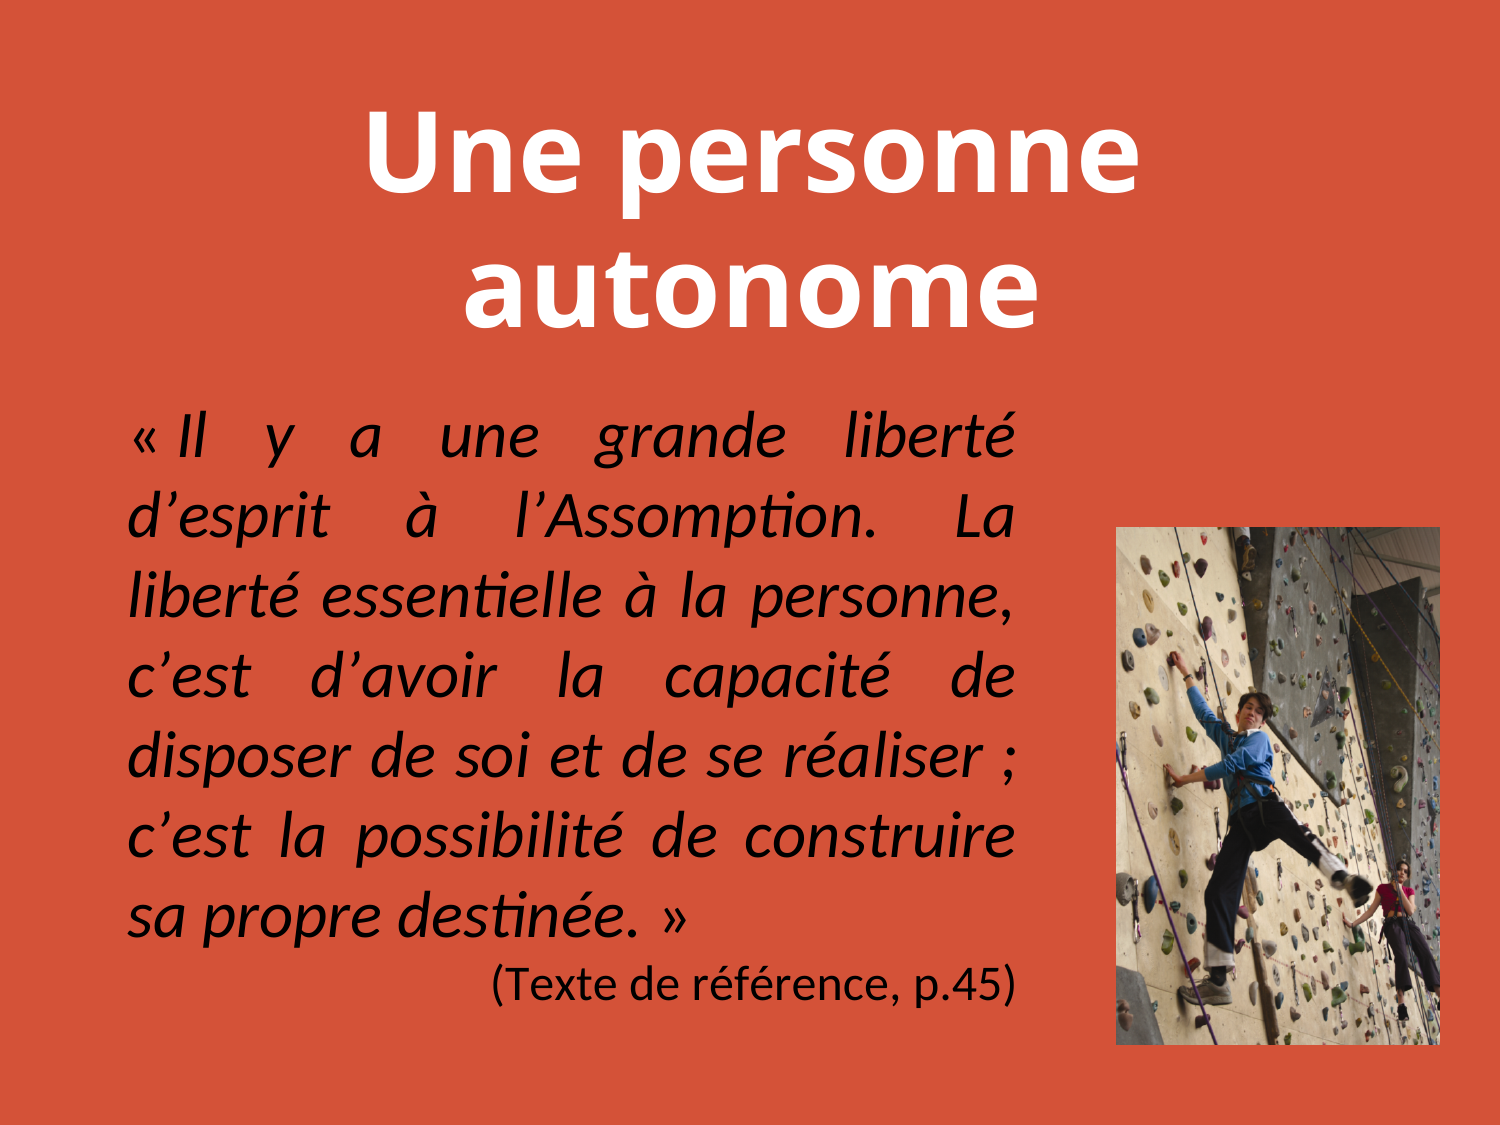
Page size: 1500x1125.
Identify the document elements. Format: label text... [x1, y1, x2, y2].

title Une personne autonome [76, 70, 1427, 359]
text_box « Il y a une grande liberté d’esprit à l’Assomption. La liberté essentielle à la personne, c’est d’avoir la capacité de disposer de soi et de se réaliser ; c’est la possibilité de construire sa propre destinée. » (Texte de référence, p.45) [112, 383, 1033, 1109]
picture [1116, 527, 1440, 1045]
